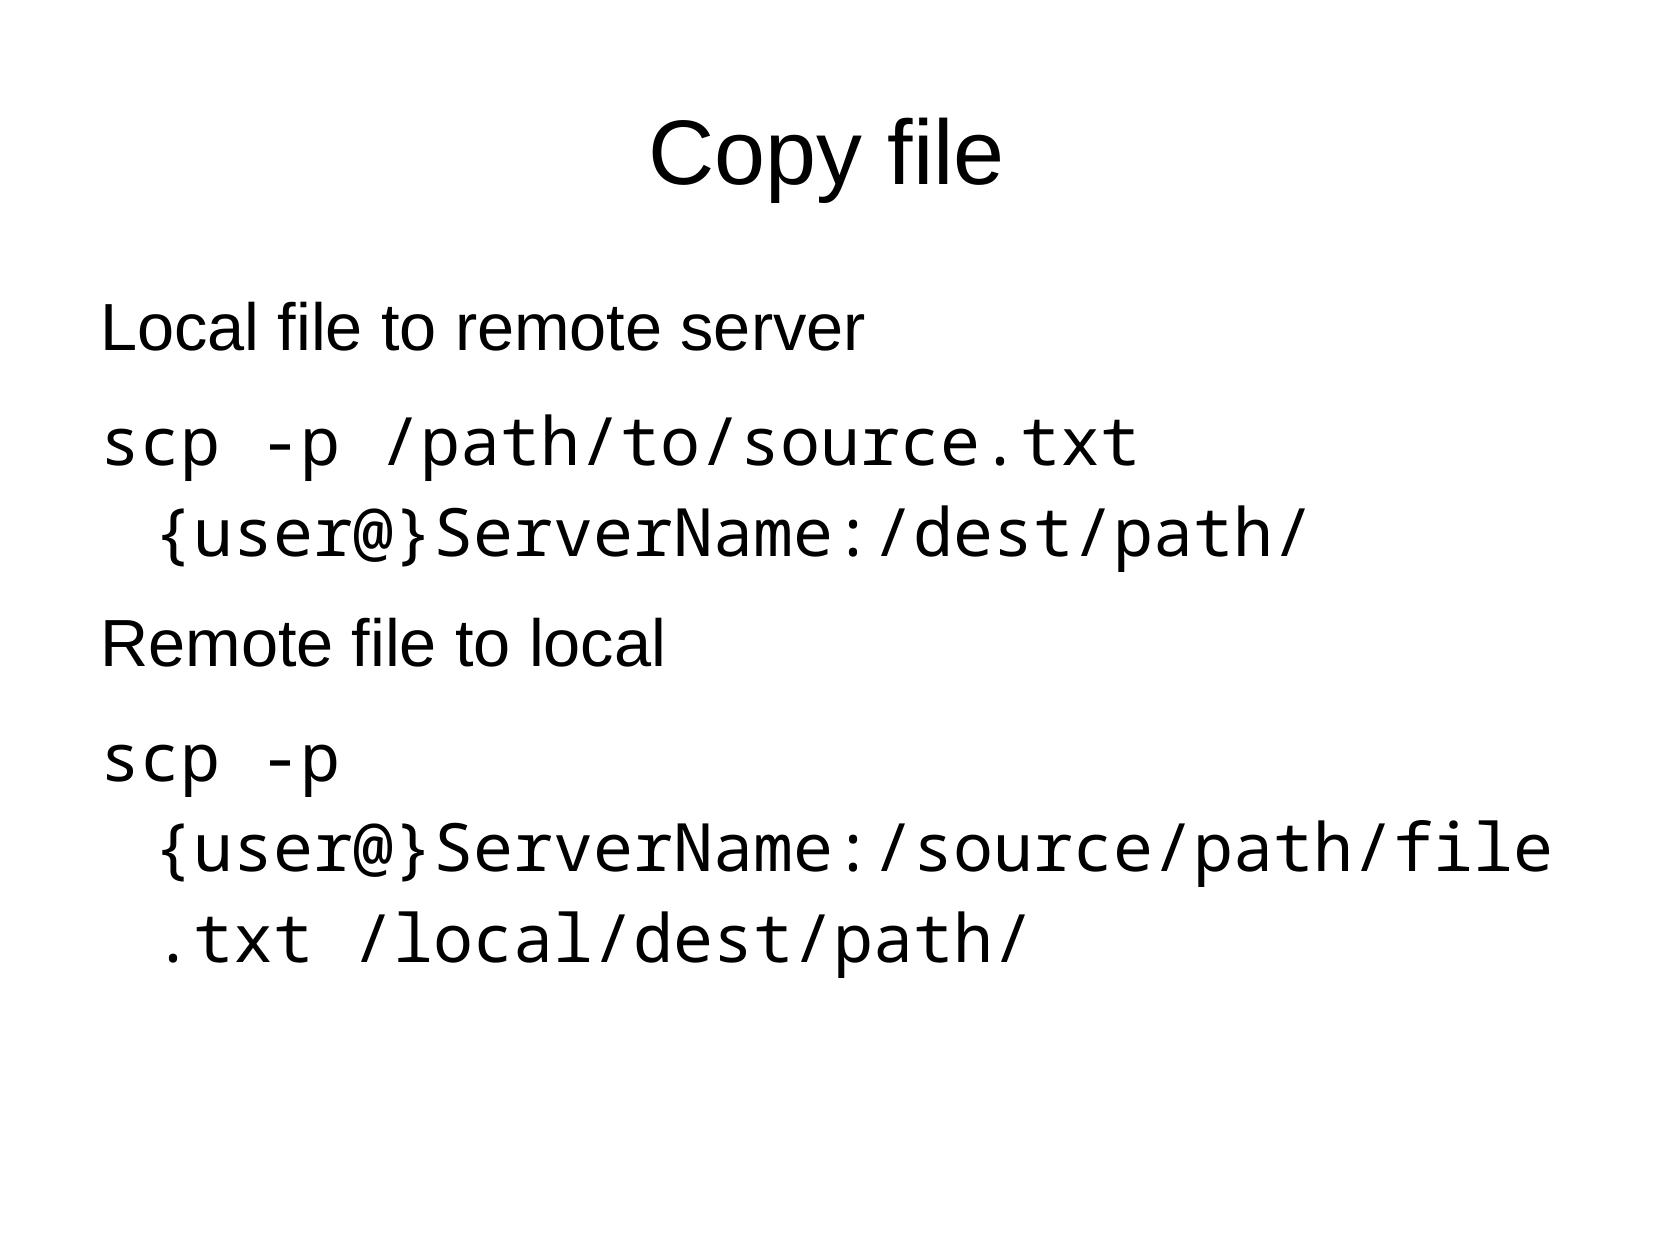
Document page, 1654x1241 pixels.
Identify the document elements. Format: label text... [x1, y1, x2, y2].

list Local file to remote server scp -p /path/to/source.txt {user@}ServerName:/dest/path/ Remote file to local scp -p {user@}ServerName:/source/path/file.txt /local/dest/path/ [82, 290, 1571, 1094]
title Copy file [82, 56, 1571, 250]
